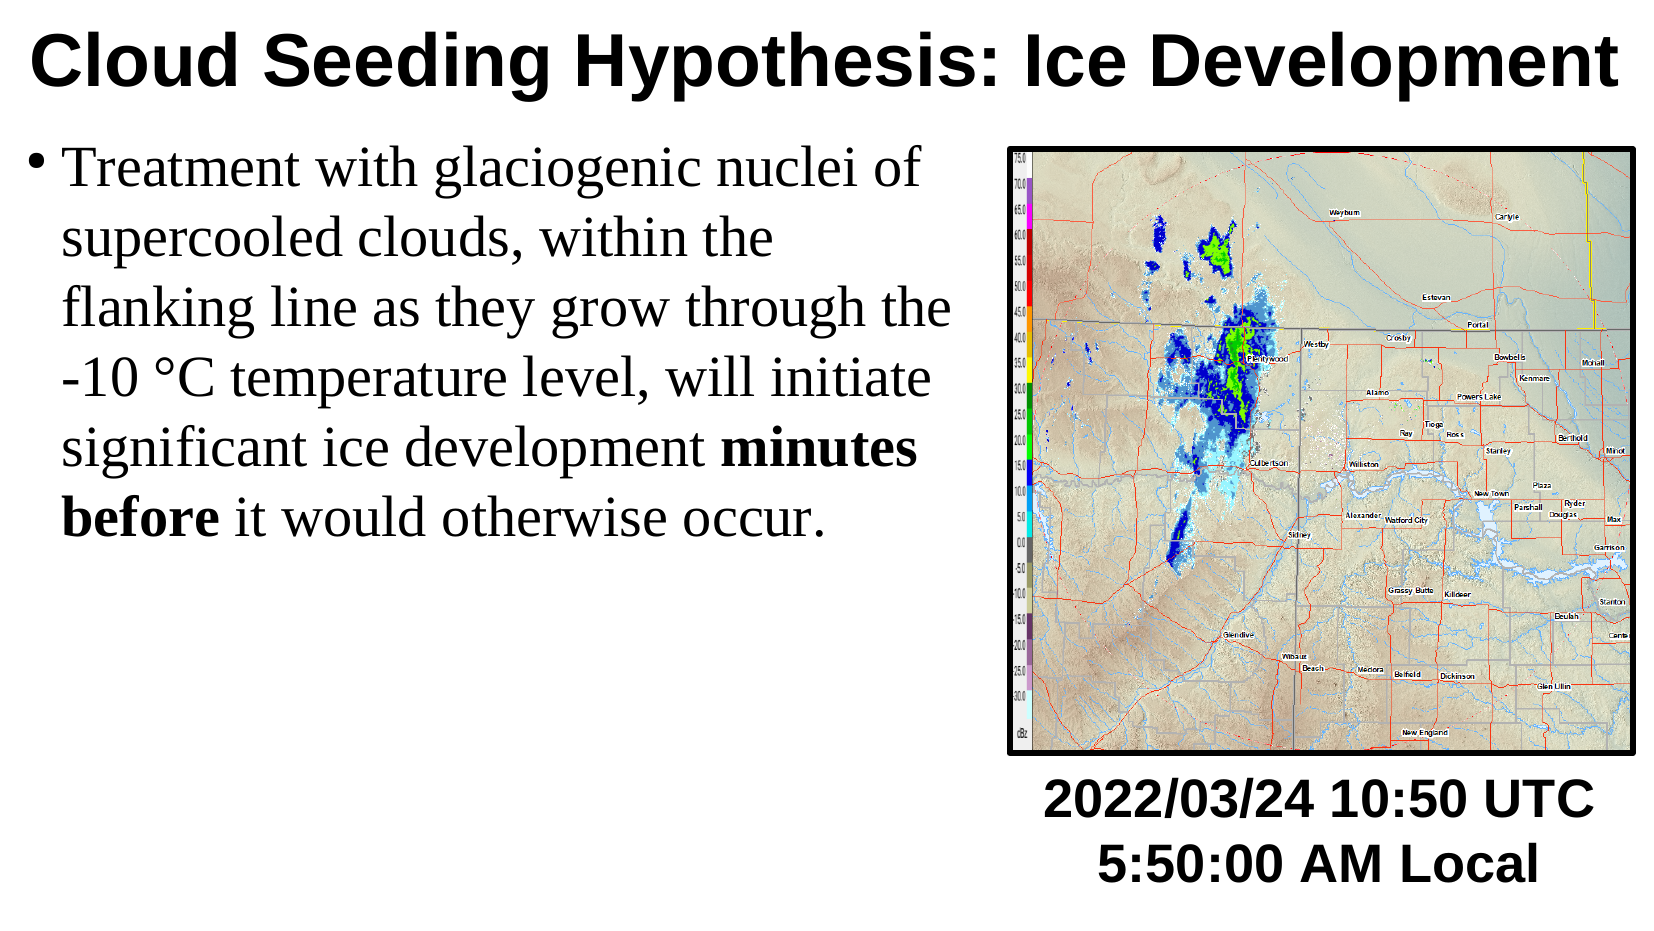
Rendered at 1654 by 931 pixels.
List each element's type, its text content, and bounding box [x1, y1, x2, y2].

text_box 2022/03/24 10:50 UTC 5:50:00 AM Local [1000, 762, 1639, 901]
picture [1012, 152, 1630, 751]
title Cloud Seeding Hypothesis: Ice Development [0, 5, 1654, 107]
text_box Treatment with glaciogenic nuclei of supercooled clouds, within the flanking line as they grow through the ‑10 °C temperature level, will initiate significant ice development minutes before it would otherwise occur. [4, 120, 976, 556]
